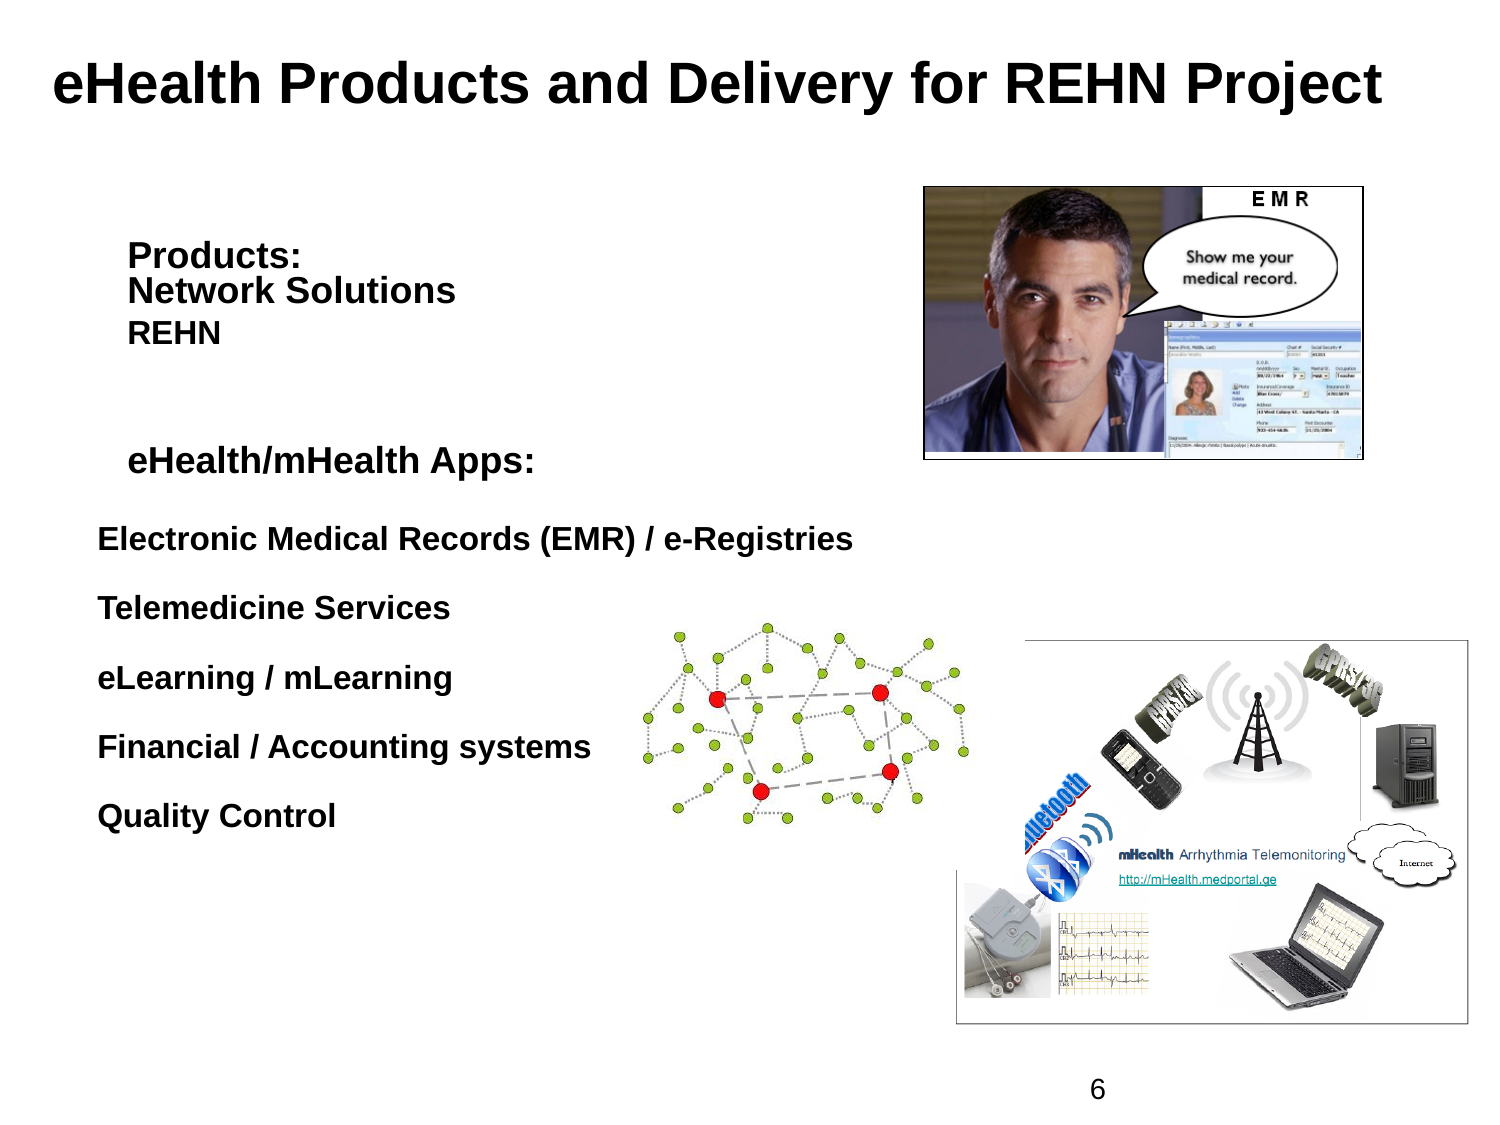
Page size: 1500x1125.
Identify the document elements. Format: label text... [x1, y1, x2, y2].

slide_number <número> [1074, 1062, 1425, 1103]
picture [924, 187, 1363, 459]
title eHealth Products and Delivery for REHN Project [37, 37, 1463, 150]
picture [612, 613, 1493, 1049]
list Products: Network Solutions REHN eHealth/mHealth Apps: Electronic Medical Records (EMR) / e-Registries Telemedicine Services eLearning / mLearning Financial / Accounting systems Quality Control [37, 162, 1500, 1050]
